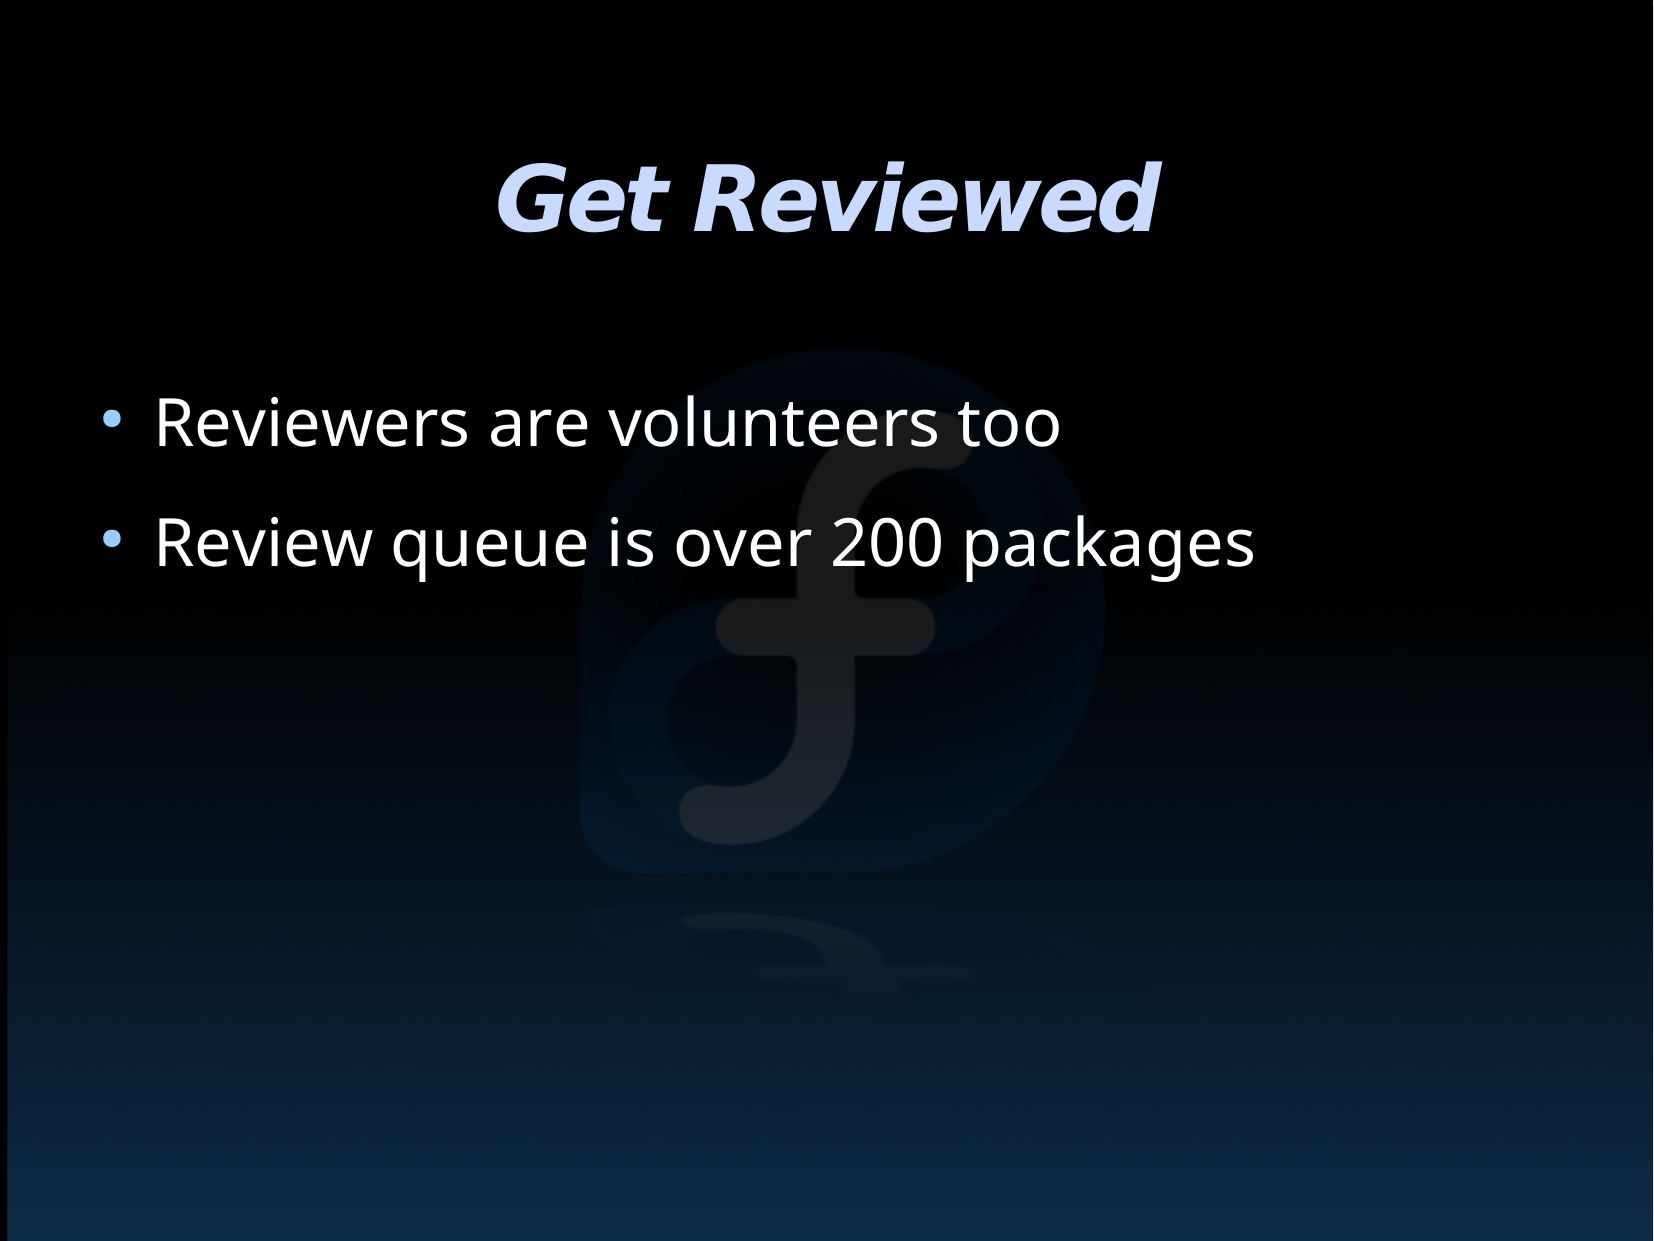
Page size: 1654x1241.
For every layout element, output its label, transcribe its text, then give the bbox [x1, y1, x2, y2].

list Reviewers are volunteers too Review queue is over 200 packages [82, 375, 1571, 1054]
picture [7, 6, 1654, 1241]
title Get Reviewed [82, 96, 1576, 304]
